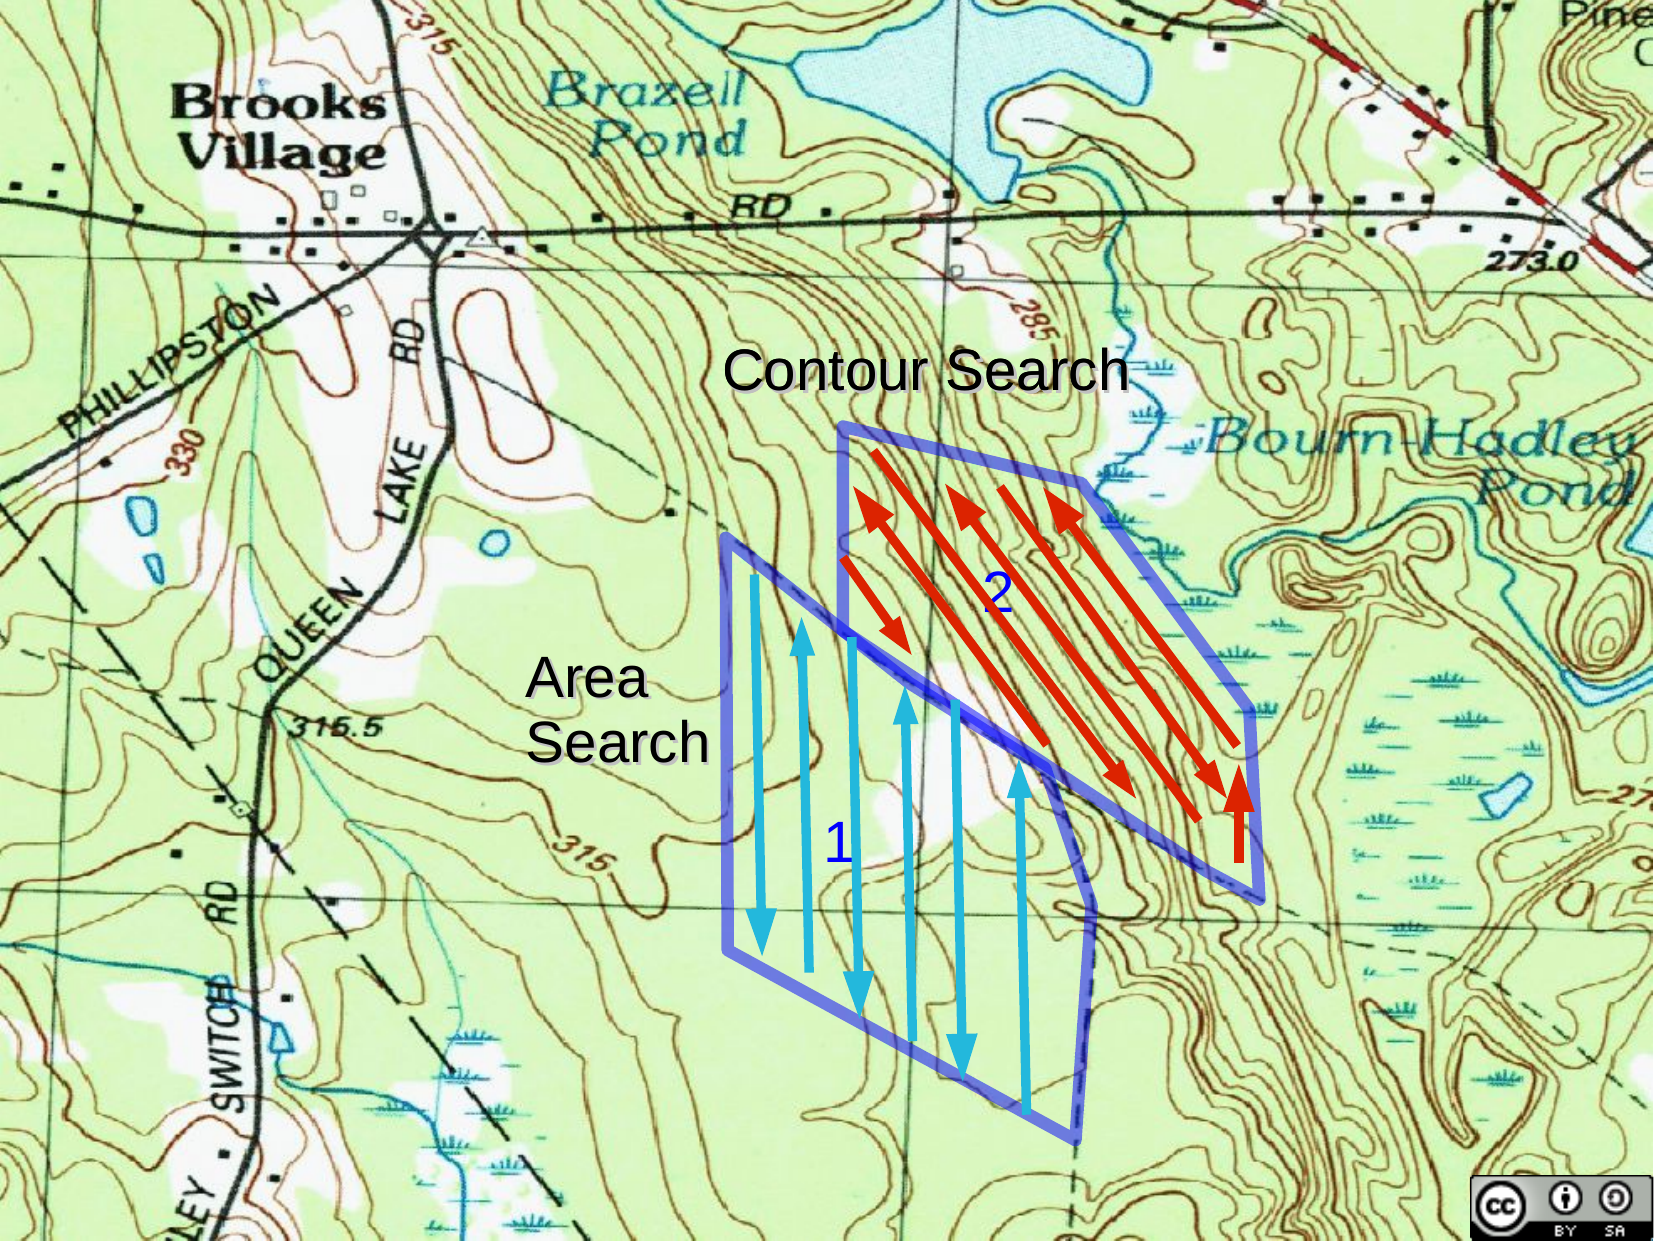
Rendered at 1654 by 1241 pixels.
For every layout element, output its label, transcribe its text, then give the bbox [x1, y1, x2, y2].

text_box 2 [1003, 551, 1031, 588]
text_box 1 [811, 802, 852, 883]
text_box 1 [860, 802, 871, 883]
text_box Contour Search [707, 330, 1147, 411]
text_box 2 [968, 586, 1003, 632]
text_box 2 [968, 551, 1031, 632]
picture [0, 0, 1654, 1241]
text_box Area Search [511, 637, 726, 782]
